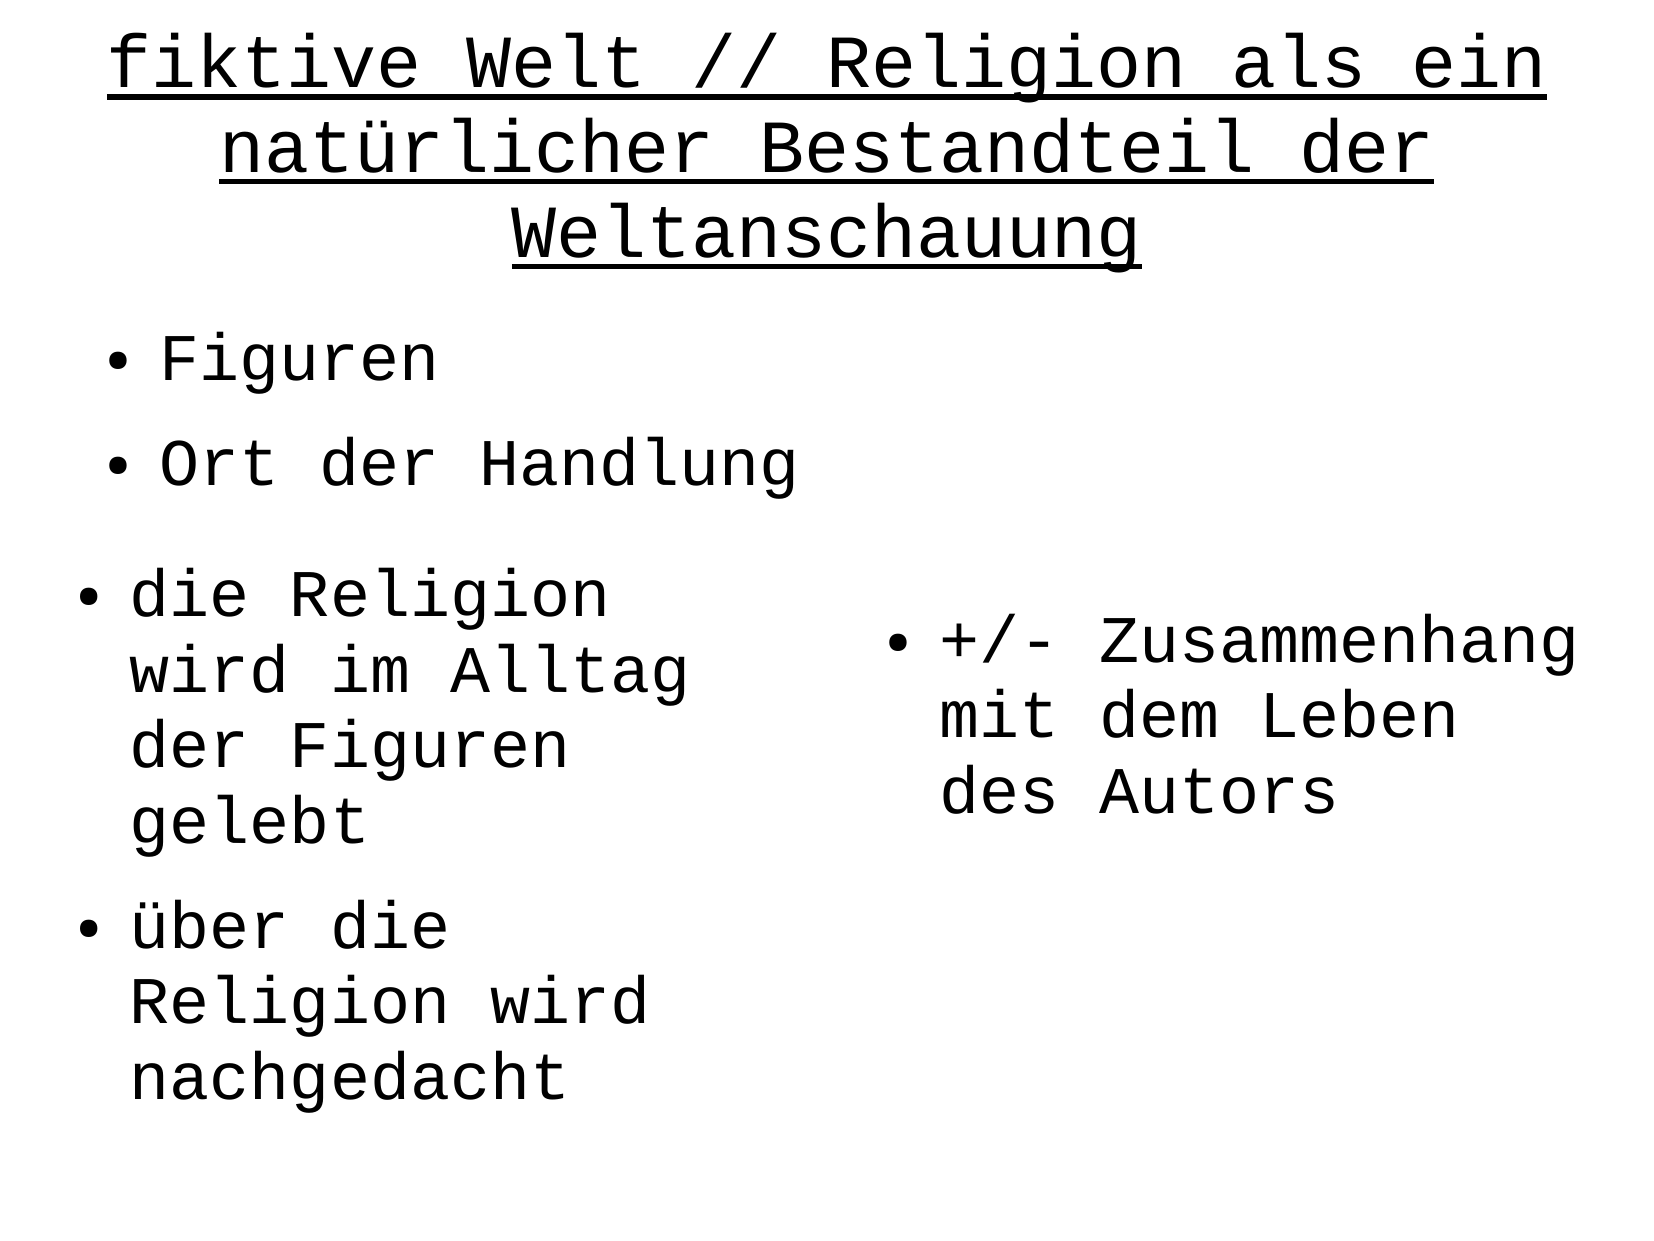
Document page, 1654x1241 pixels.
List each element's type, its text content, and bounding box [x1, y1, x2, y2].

title fiktive Welt // Religion als ein natürlicher Bestandteil der Weltanschauung [82, 25, 1571, 281]
list Figuren Ort der Handlung [88, 324, 815, 716]
list die Religion wird im Alltag der Figuren gelebt über die Religion wird nachgedacht [59, 561, 786, 1120]
list +/- Zusammenhang mit dem Leben des Autors [868, 501, 1595, 893]
